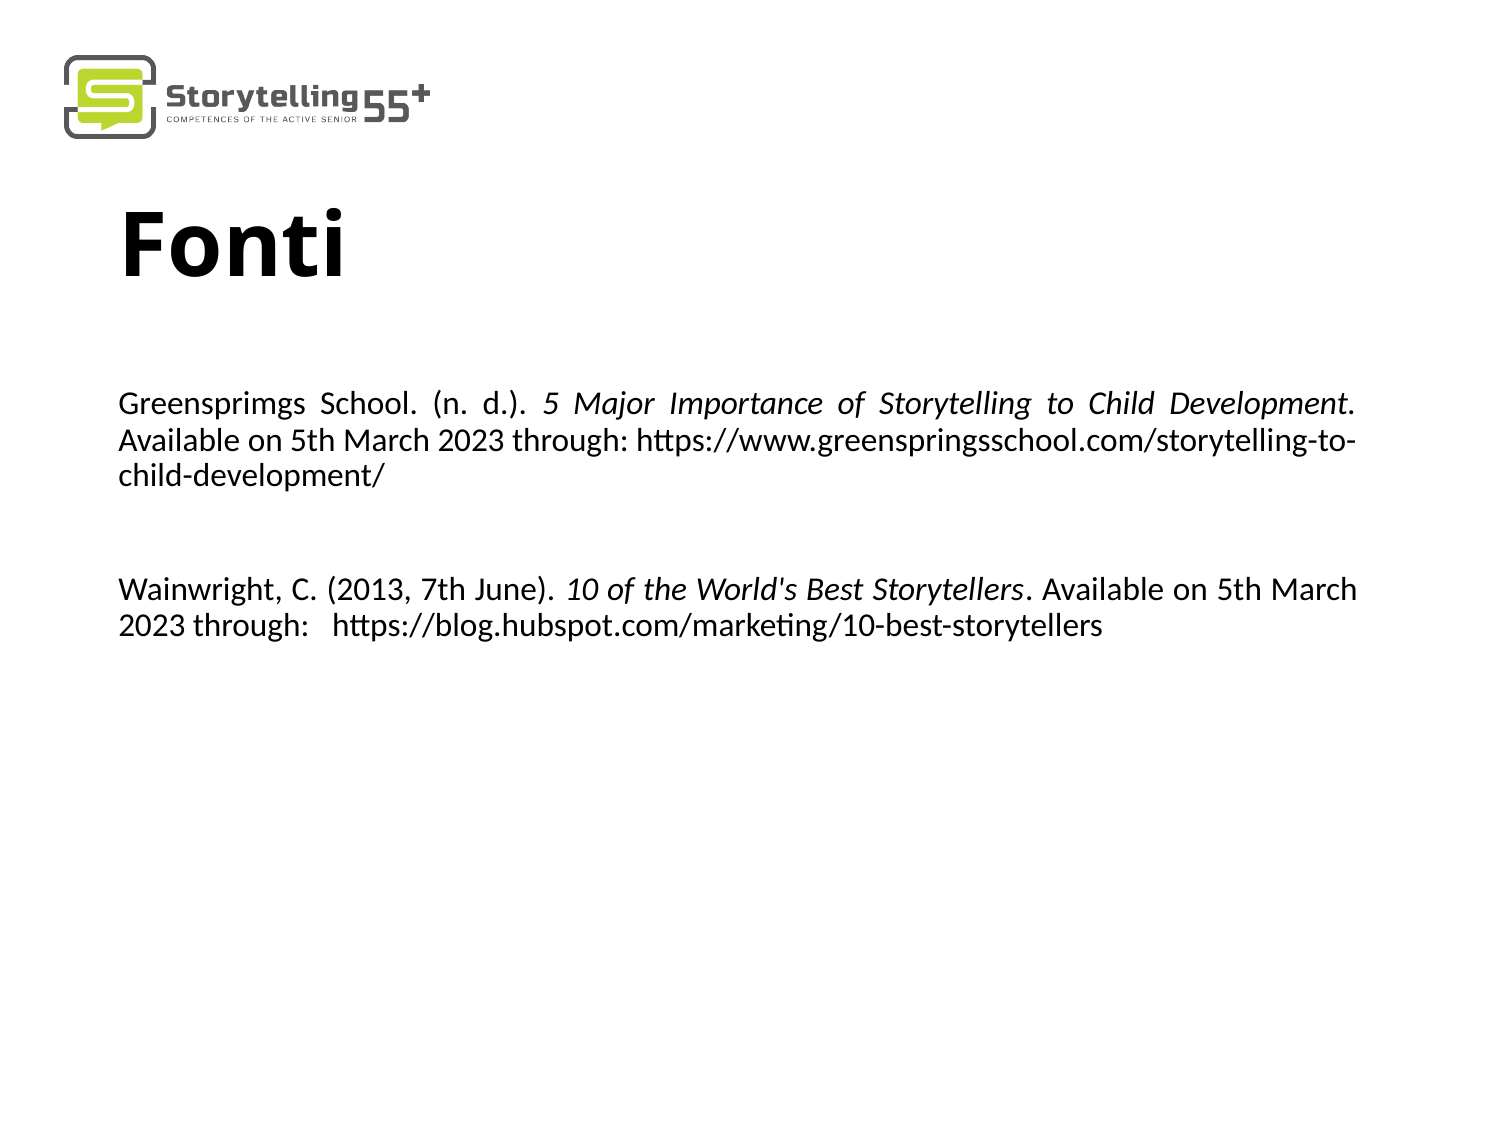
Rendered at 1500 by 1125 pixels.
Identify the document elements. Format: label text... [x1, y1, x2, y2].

list Greensprimgs School. (n. d.). 5 Major Importance of Storytelling to Child Development. Available on 5th March 2023 through: https://www.greenspringsschool.com/storytelling-to-child-development/ Wainwright, C. (2013, 7th June). 10 of the World's Best Storytellers. Available on 5th March 2023 through: https://blog.hubspot.com/marketing/10-best-storytellers [103, 378, 1406, 1091]
picture [64, 55, 430, 139]
title Fonti [103, 75, 1381, 378]
